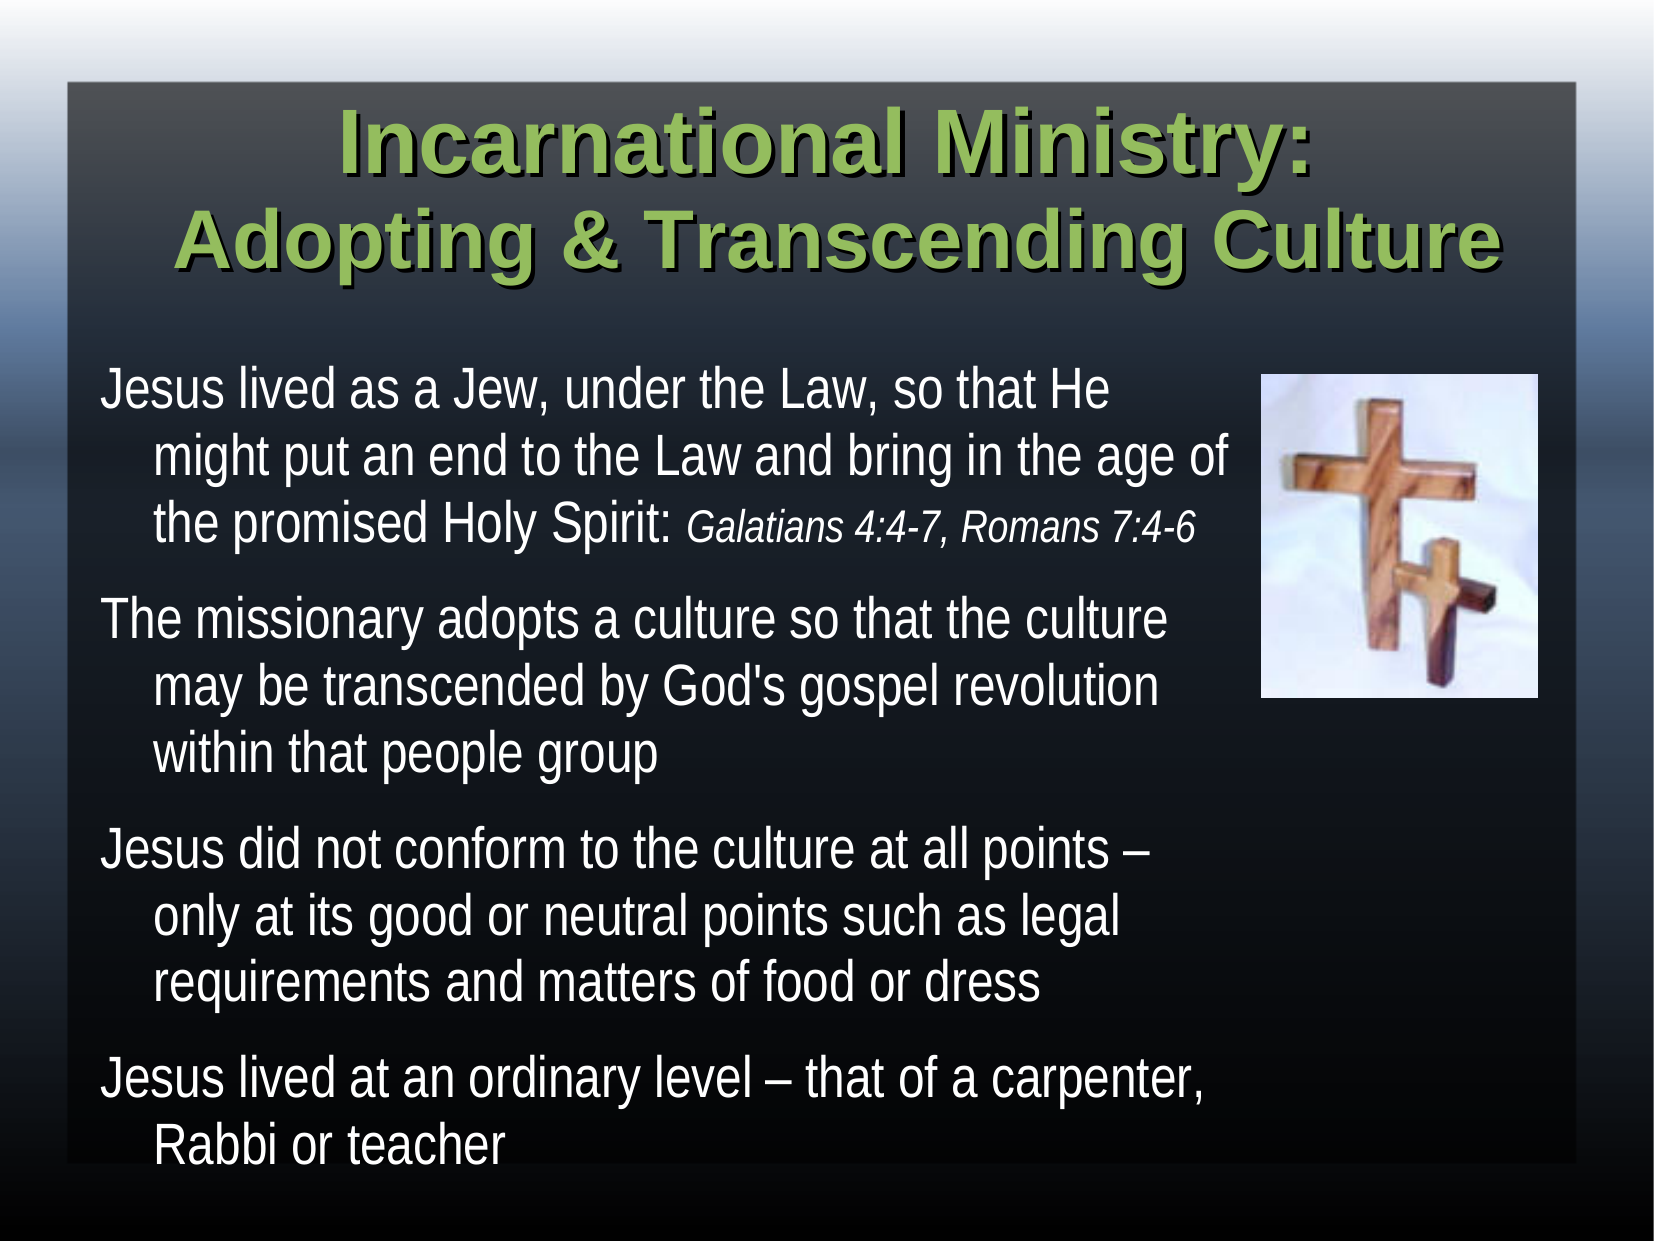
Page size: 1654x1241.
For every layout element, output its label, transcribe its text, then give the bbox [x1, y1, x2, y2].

picture [0, 0, 1654, 1241]
title Incarnational Ministry: Adopting & Transcending Culture [82, 90, 1571, 287]
list Jesus lived as a Jew, under the Law, so that He might put an end to the Law and bring in the age of the promised Holy Spirit: Galatians 4:4-7, Romans 7:4-6 The missionary adopts a culture so that the culture may be transcended by God's gospel revolution within that people group Jesus did not conform to the culture at all points – only at its good or neutral points such as legal requirements and matters of food or dress Jesus lived at an ordinary level – that of a carpenter, Rabbi or teacher [82, 354, 1238, 1172]
